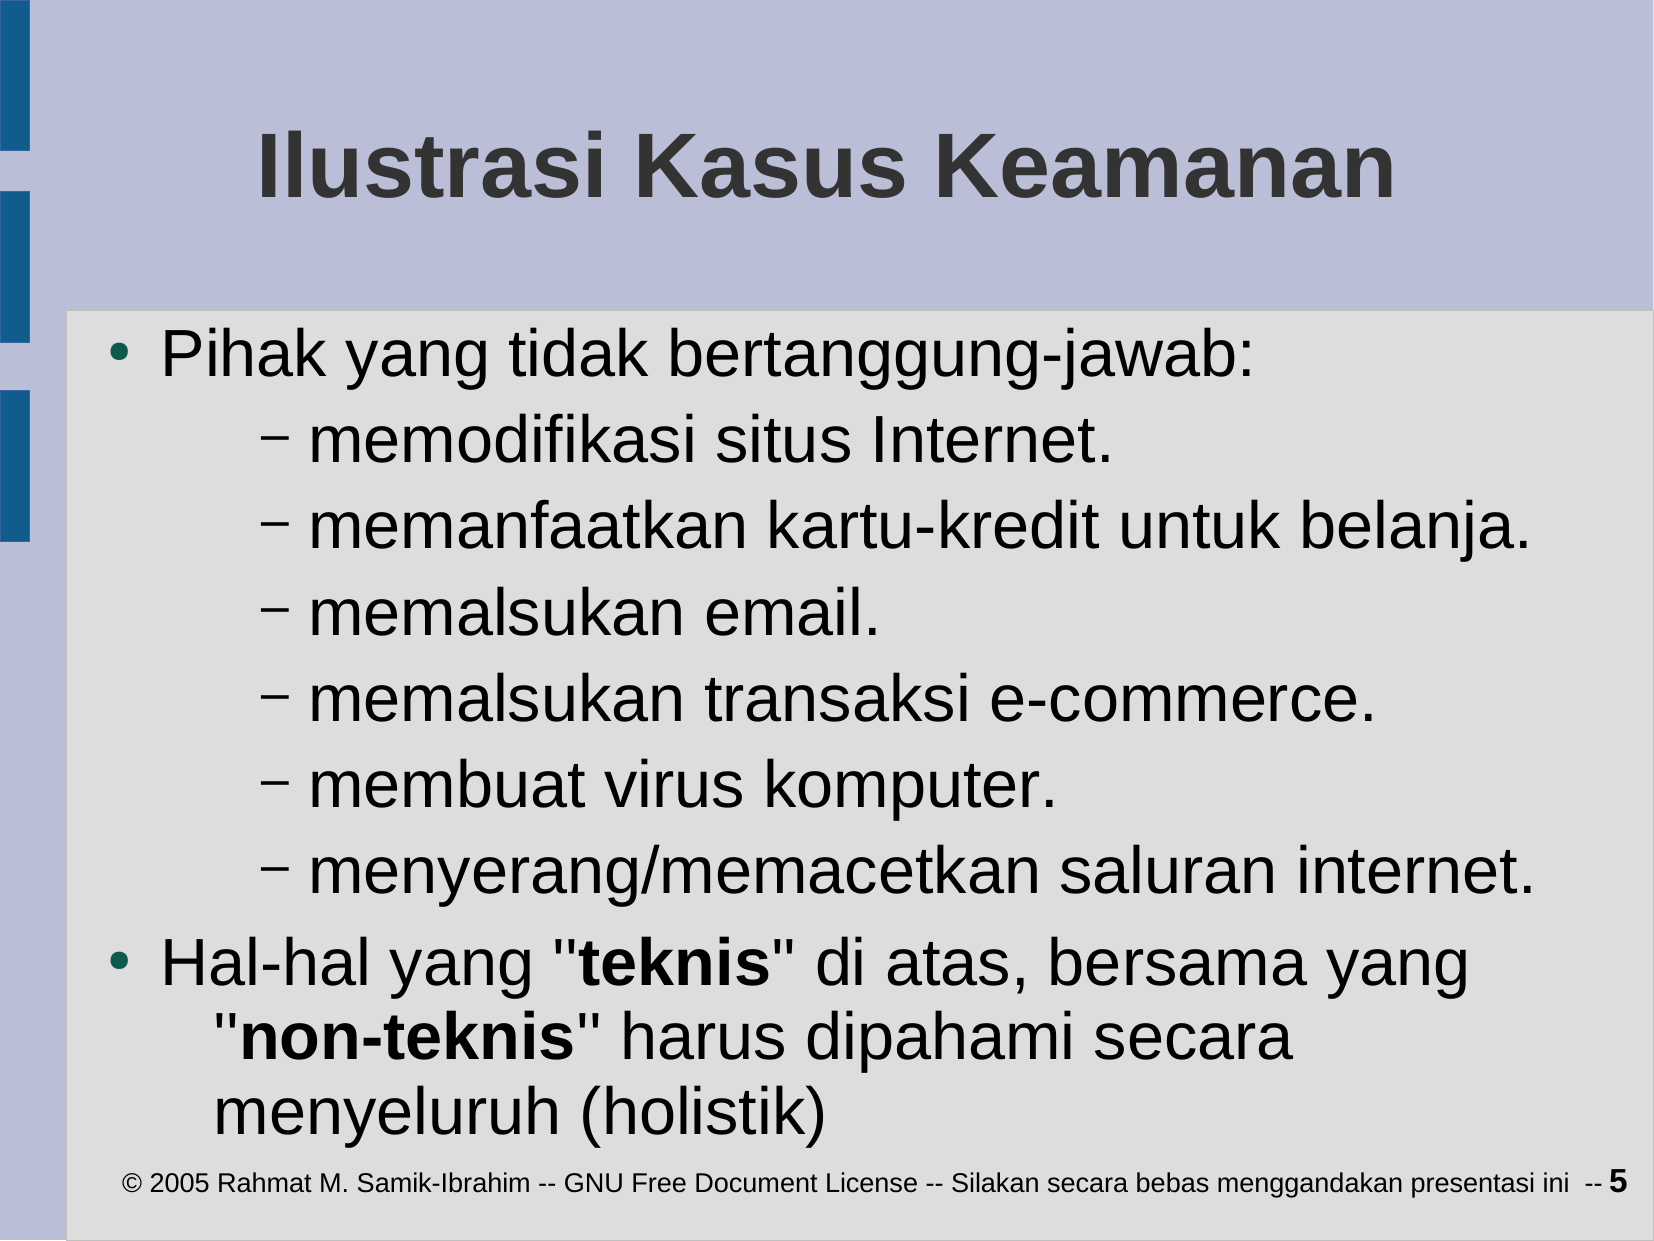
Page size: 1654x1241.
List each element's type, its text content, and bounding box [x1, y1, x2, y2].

list Pihak yang tidak bertanggung-jawab: memodifikasi situs Internet. memanfaatkan kartu-kredit untuk belanja. memalsukan email. memalsukan transaksi e-commerce. membuat virus komputer. menyerang/memacetkan saluran internet. Hal-hal yang ''teknis'' di atas, bersama yang ''non-teknis'' harus dipahami secara menyeluruh (holistik) [72, 316, 1584, 1150]
title Ilustrasi Kasus Keamanan [121, 62, 1534, 270]
